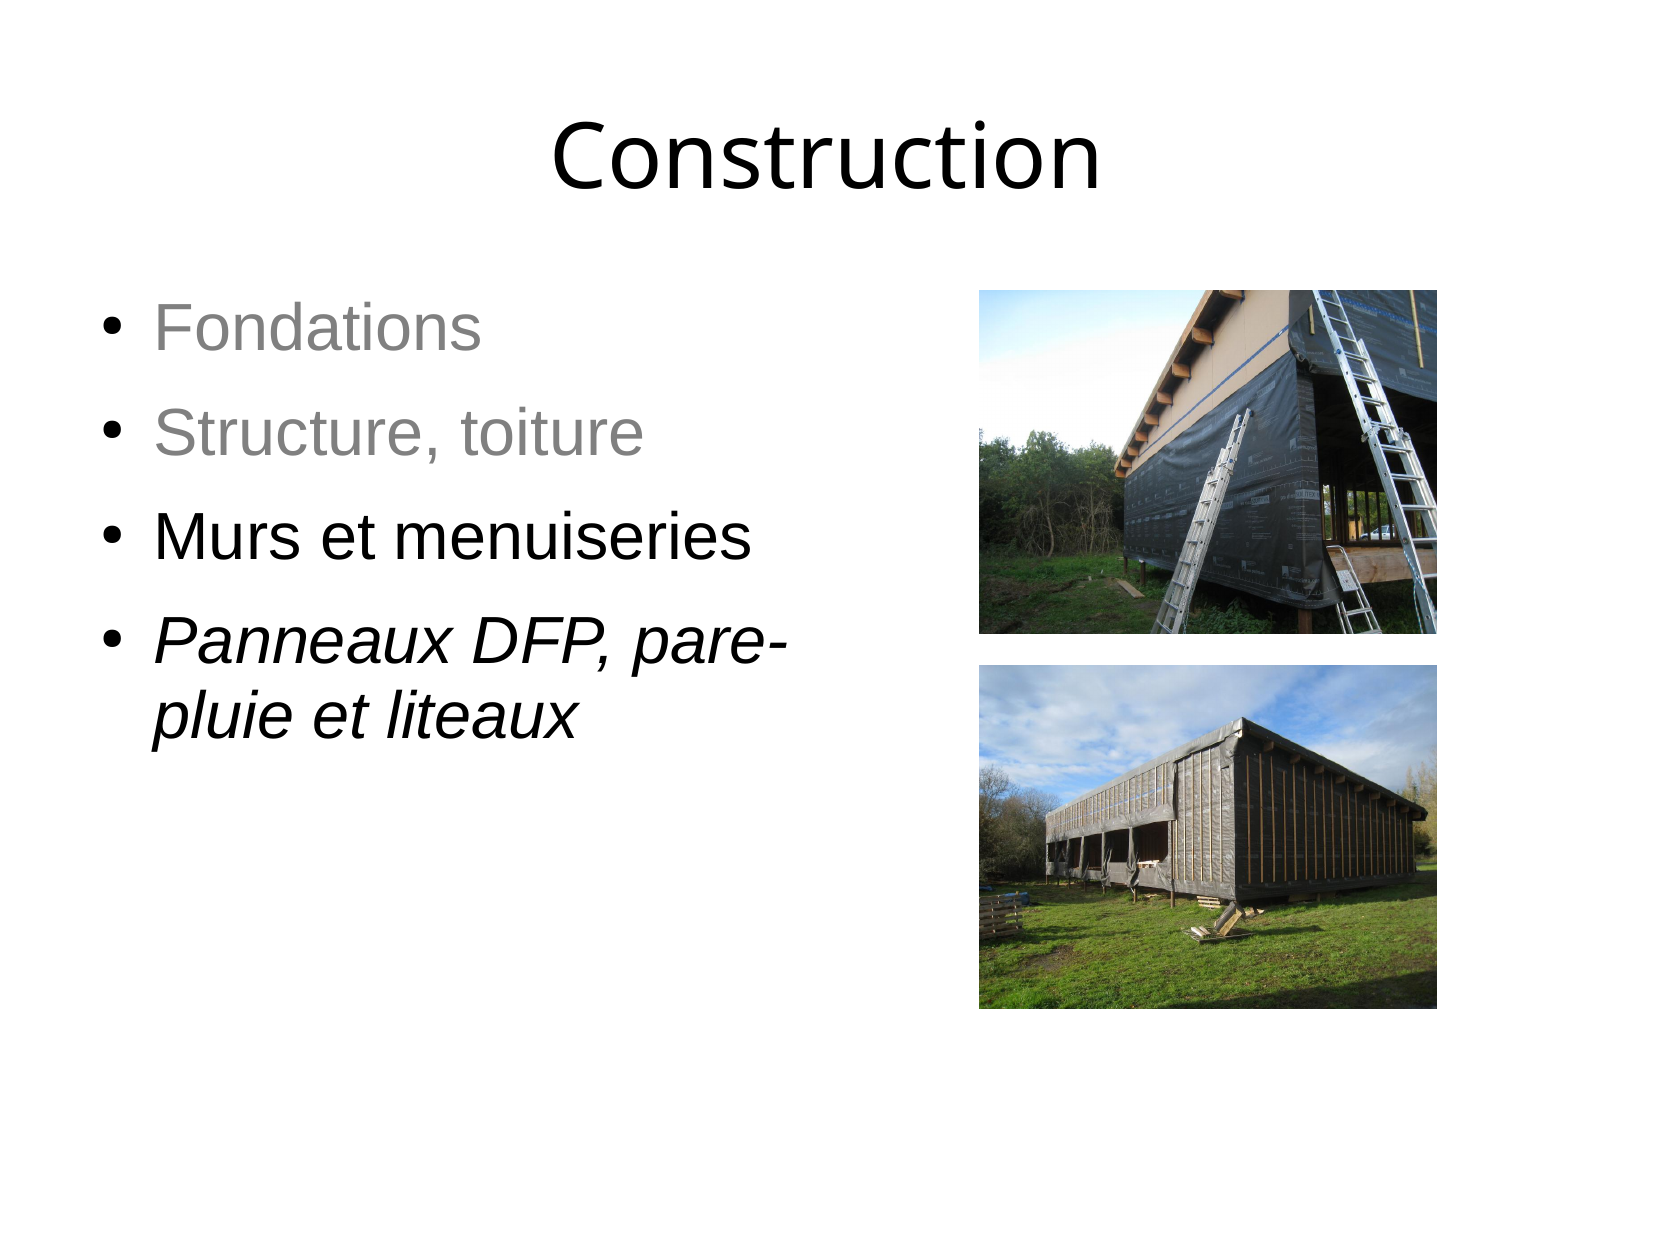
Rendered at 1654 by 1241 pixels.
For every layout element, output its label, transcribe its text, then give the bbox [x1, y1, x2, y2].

picture [979, 290, 1437, 634]
list Fondations Structure, toiture Murs et menuiseries Panneaux DFP, pare-pluie et liteaux [82, 290, 809, 1010]
title Construction [82, 49, 1571, 257]
picture [979, 665, 1437, 1009]
